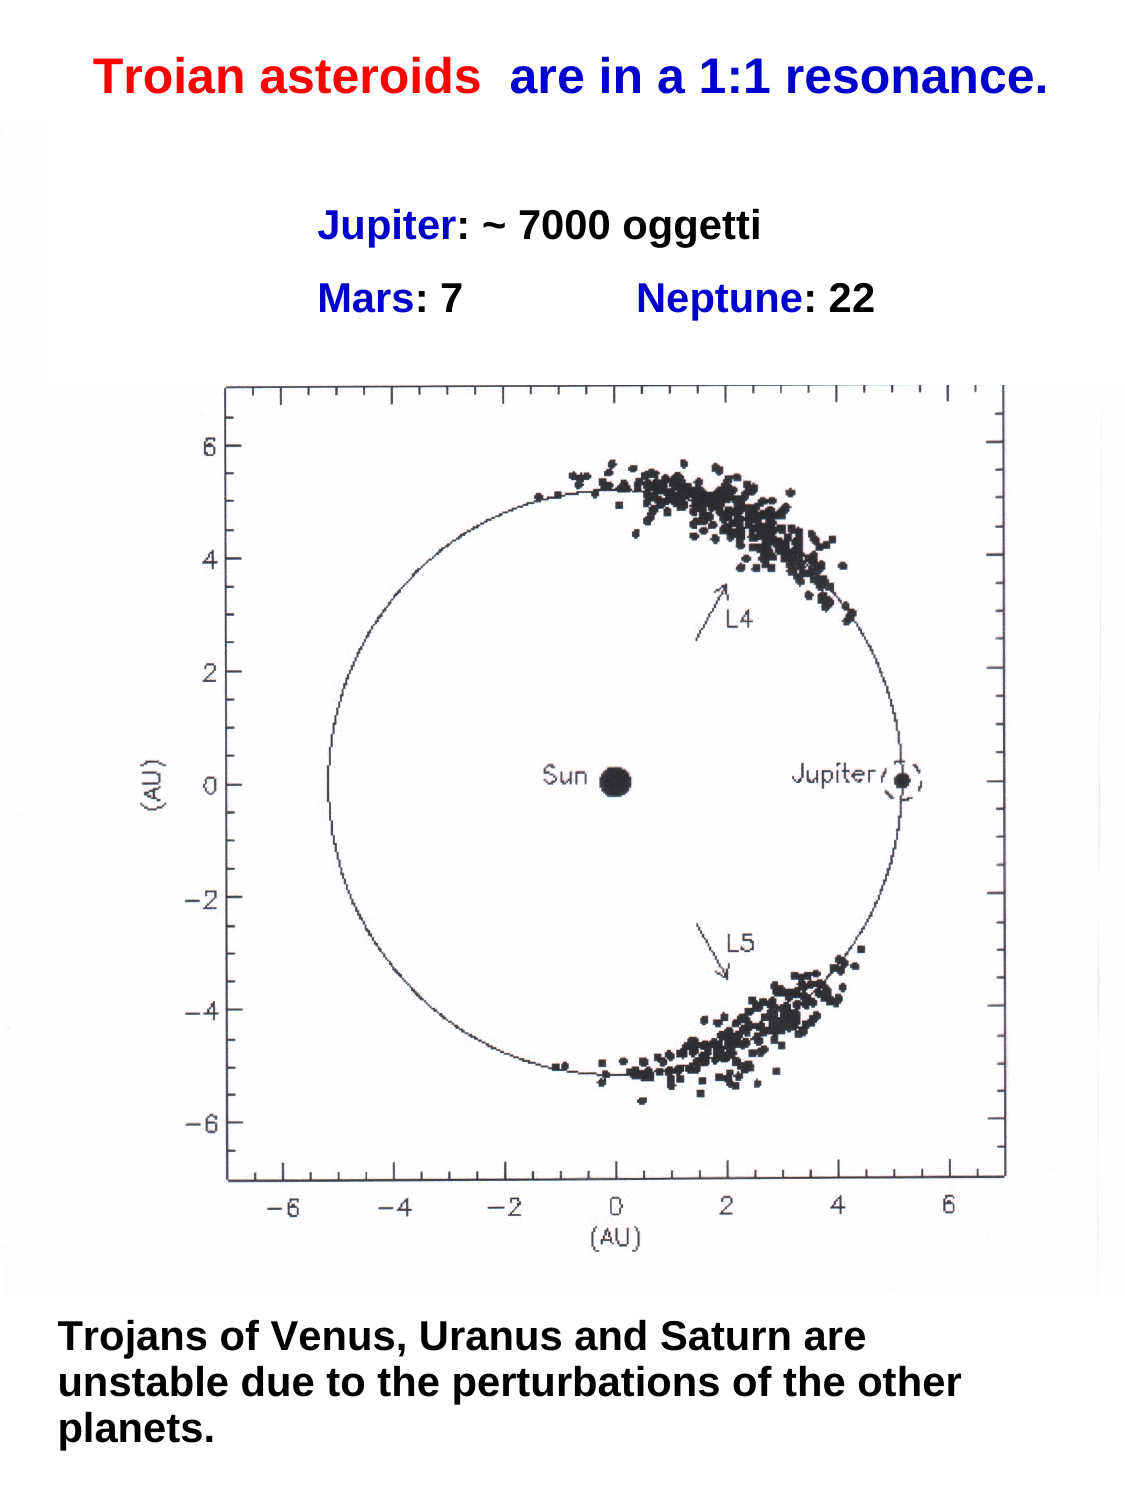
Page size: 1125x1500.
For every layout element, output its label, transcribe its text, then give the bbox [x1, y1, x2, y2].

text_box Trojans of Venus, Uranus and Saturn are unstable due to the perturbations of the other planets. [42, 1305, 1059, 1461]
text_box Jupiter: ~ 7000 oggetti Mars: 7 Neptune: 22 [302, 194, 965, 330]
text_box Troian asteroids are in a 1:1 resonance. [78, 41, 1125, 113]
picture [0, 124, 1125, 1293]
text_box [0, 1293, 1125, 1500]
text_box [0, 0, 1125, 384]
